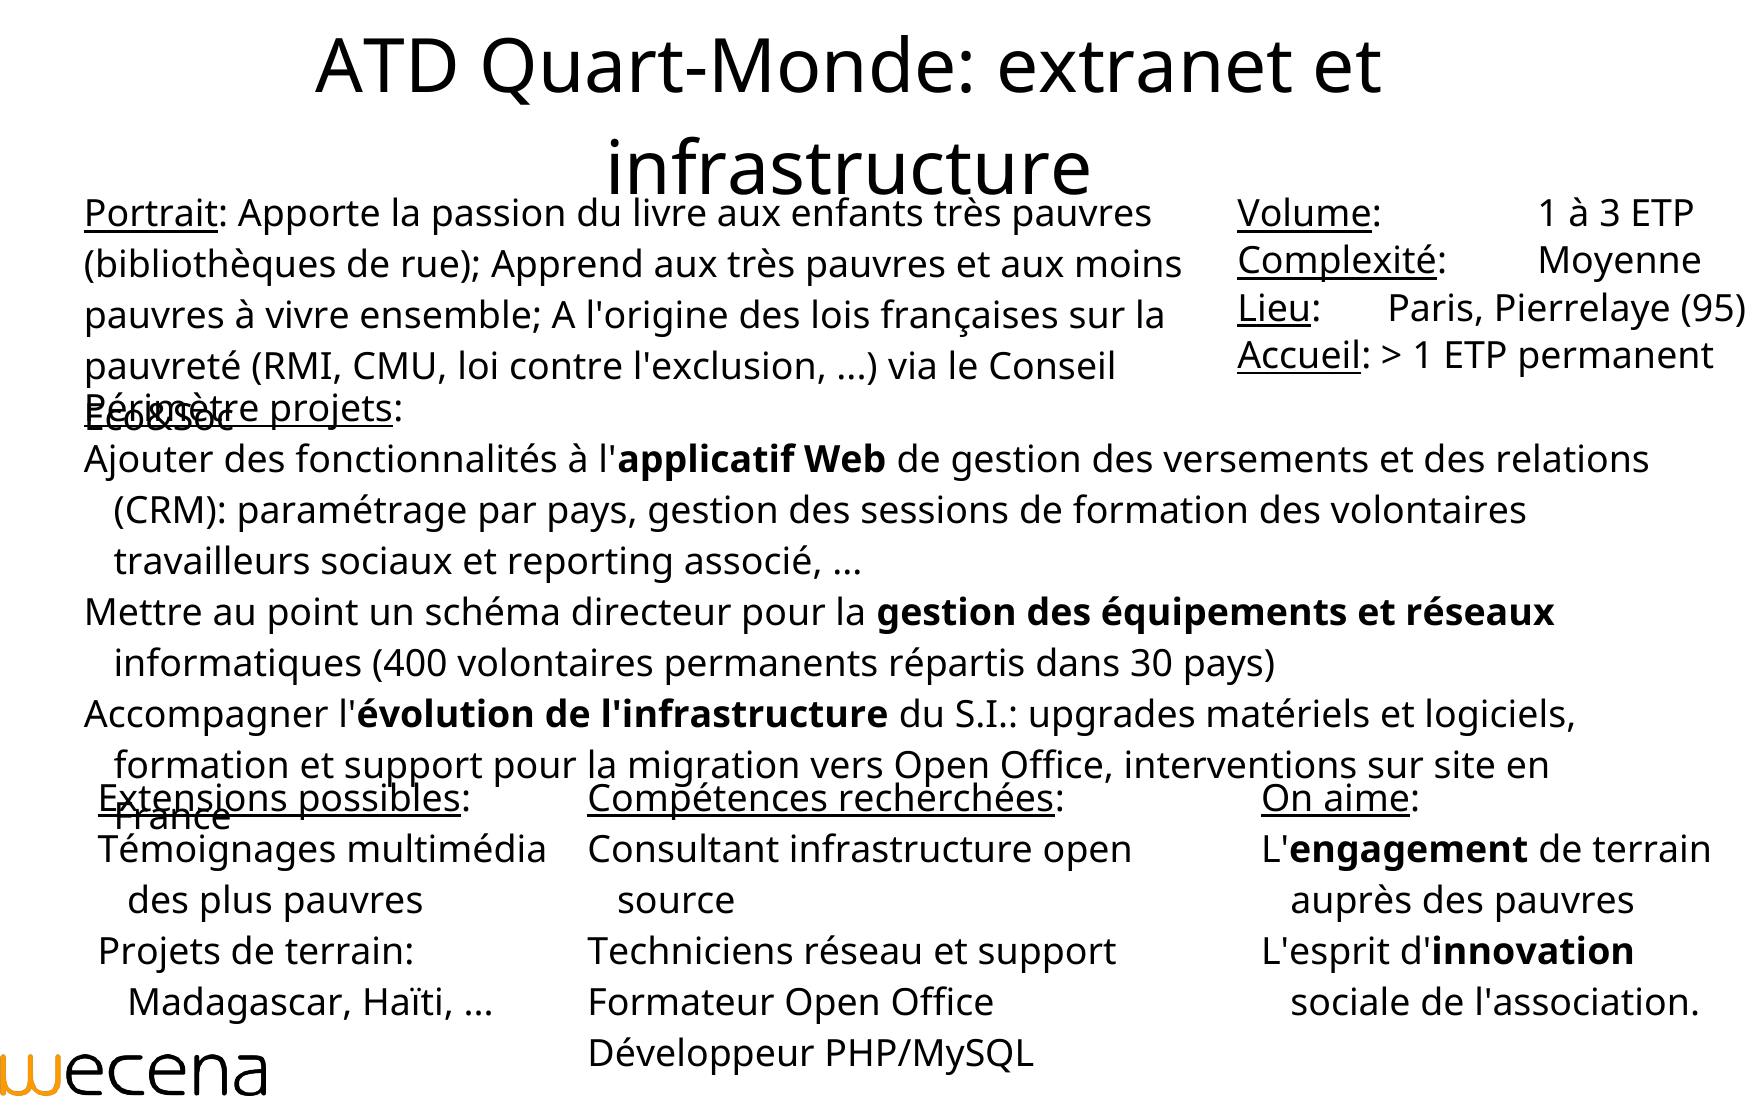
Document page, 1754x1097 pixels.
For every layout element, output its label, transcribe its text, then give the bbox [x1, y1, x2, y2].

picture [0, 1054, 266, 1097]
text_box Périmètre projets: Ajouter des fonctionnalités à l'applicatif Web de gestion des versements et des relations (CRM): paramétrage par pays, gestion des sessions de formation des volontaires travailleurs sociaux et reporting associé, ... Mettre au point un schéma directeur pour la gestion des équipements et réseaux informatiques (400 volontaires permanents répartis dans 30 pays) Accompagner l'évolution de l'infrastructure du S.I.: upgrades matériels et logiciels, formation et support pour la migration vers Open Office, interventions sur site en France [69, 374, 1684, 794]
text_box On aime: L'engagement de terrain auprès des pauvres L'esprit d'innovation sociale de l'association. [1246, 764, 1741, 1004]
title ATD Quart-Monde: extranet et infrastructure [103, 51, 1595, 178]
text_box Volume: 1 à 3 ETP [1222, 179, 1707, 239]
text_box Accueil: > 1 ETP permanent [1241, 321, 1711, 381]
text_box Complexité: Moyenne [1222, 239, 1699, 287]
text_box Lieu: Paris, Pierrelaye (95) [1241, 273, 1738, 334]
text_box Compétences recherchées: Consultant infrastructure open source Techniciens réseau et support Formateur Open Office Développeur PHP/MySQL [572, 764, 1172, 1049]
text_box Extensions possibles: Témoignages multimédia des plus pauvres Projets de terrain: Madagascar, Haïti, ... [82, 764, 572, 1004]
text_box Portrait: Apporte la passion du livre aux enfants très pauvres (bibliothèques de rue); Apprend aux très pauvres et aux moins pauvres à vivre ensemble; A l'origine des lois françaises sur la pauvreté (RMI, CMU, loi contre l'exclusion, ...) via le Conseil Eco&Soc [69, 179, 1241, 374]
